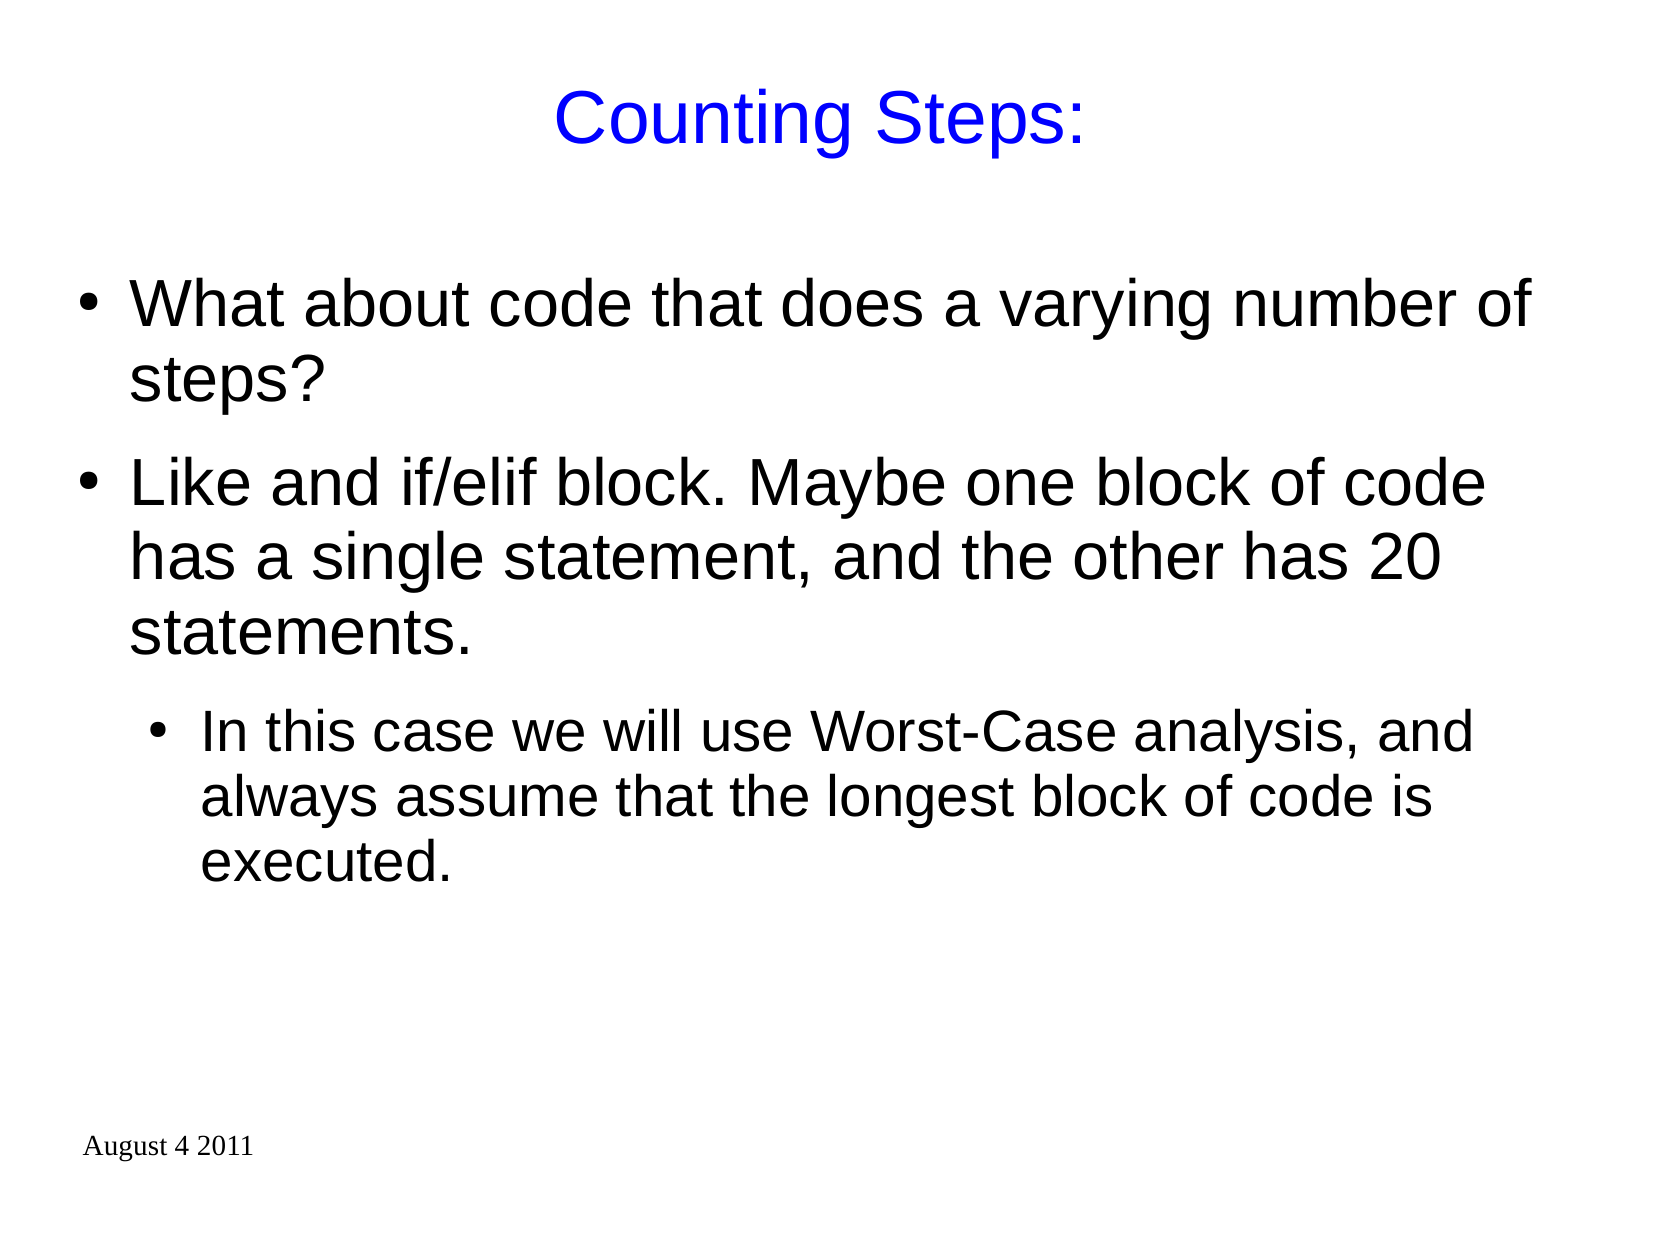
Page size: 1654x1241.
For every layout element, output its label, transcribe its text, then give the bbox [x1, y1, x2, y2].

list What about code that does a varying number of steps? Like and if/elif block. Maybe one block of code has a single statement, and the other has 20 statements. In this case we will use Worst-Case analysis, and always assume that the longest block of code is executed. [59, 265, 1548, 1085]
title Counting Steps: [76, 58, 1565, 178]
